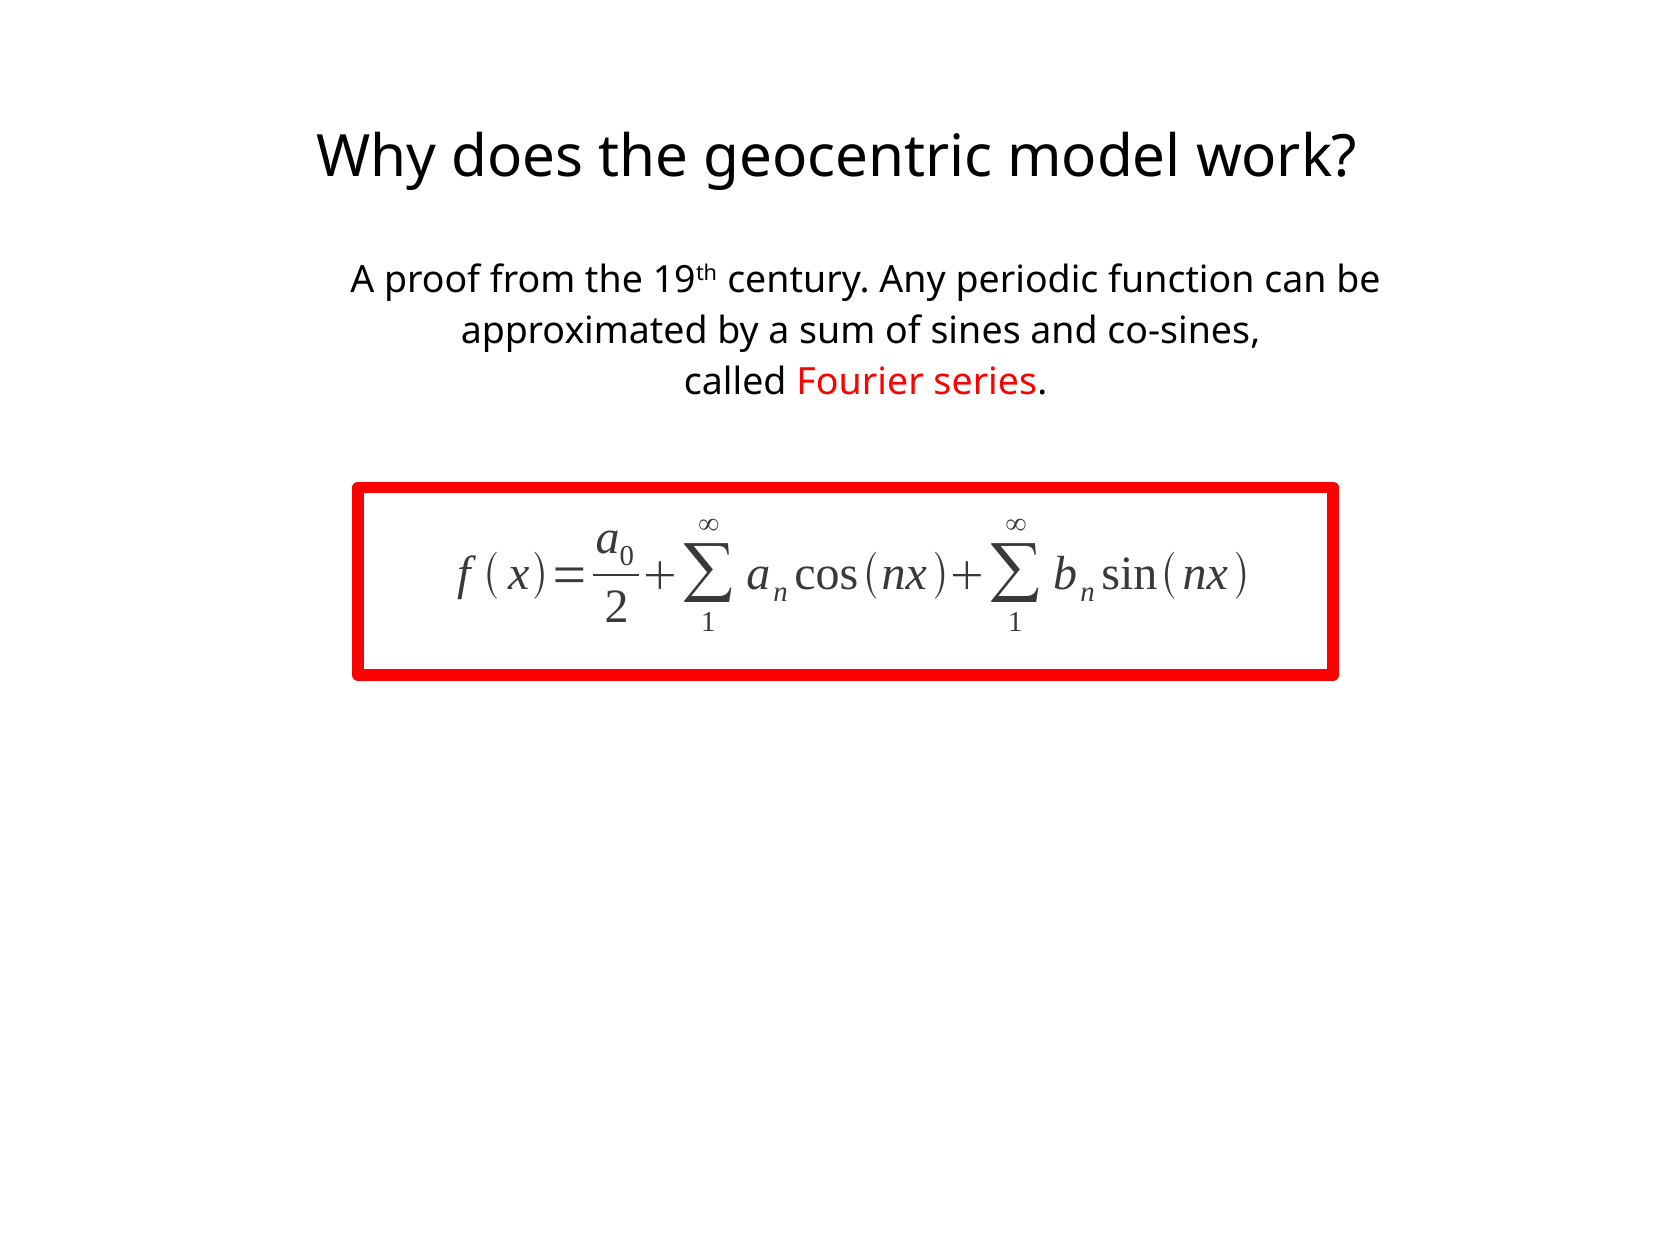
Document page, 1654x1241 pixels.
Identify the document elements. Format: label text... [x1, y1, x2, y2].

chart [432, 508, 1260, 638]
title Why does the geocentric model work? [82, 49, 1571, 257]
text_box A proof from the 19th century. Any periodic function can be approximated by a sum of sines and co-sines, called Fourier series. [209, 245, 1523, 469]
